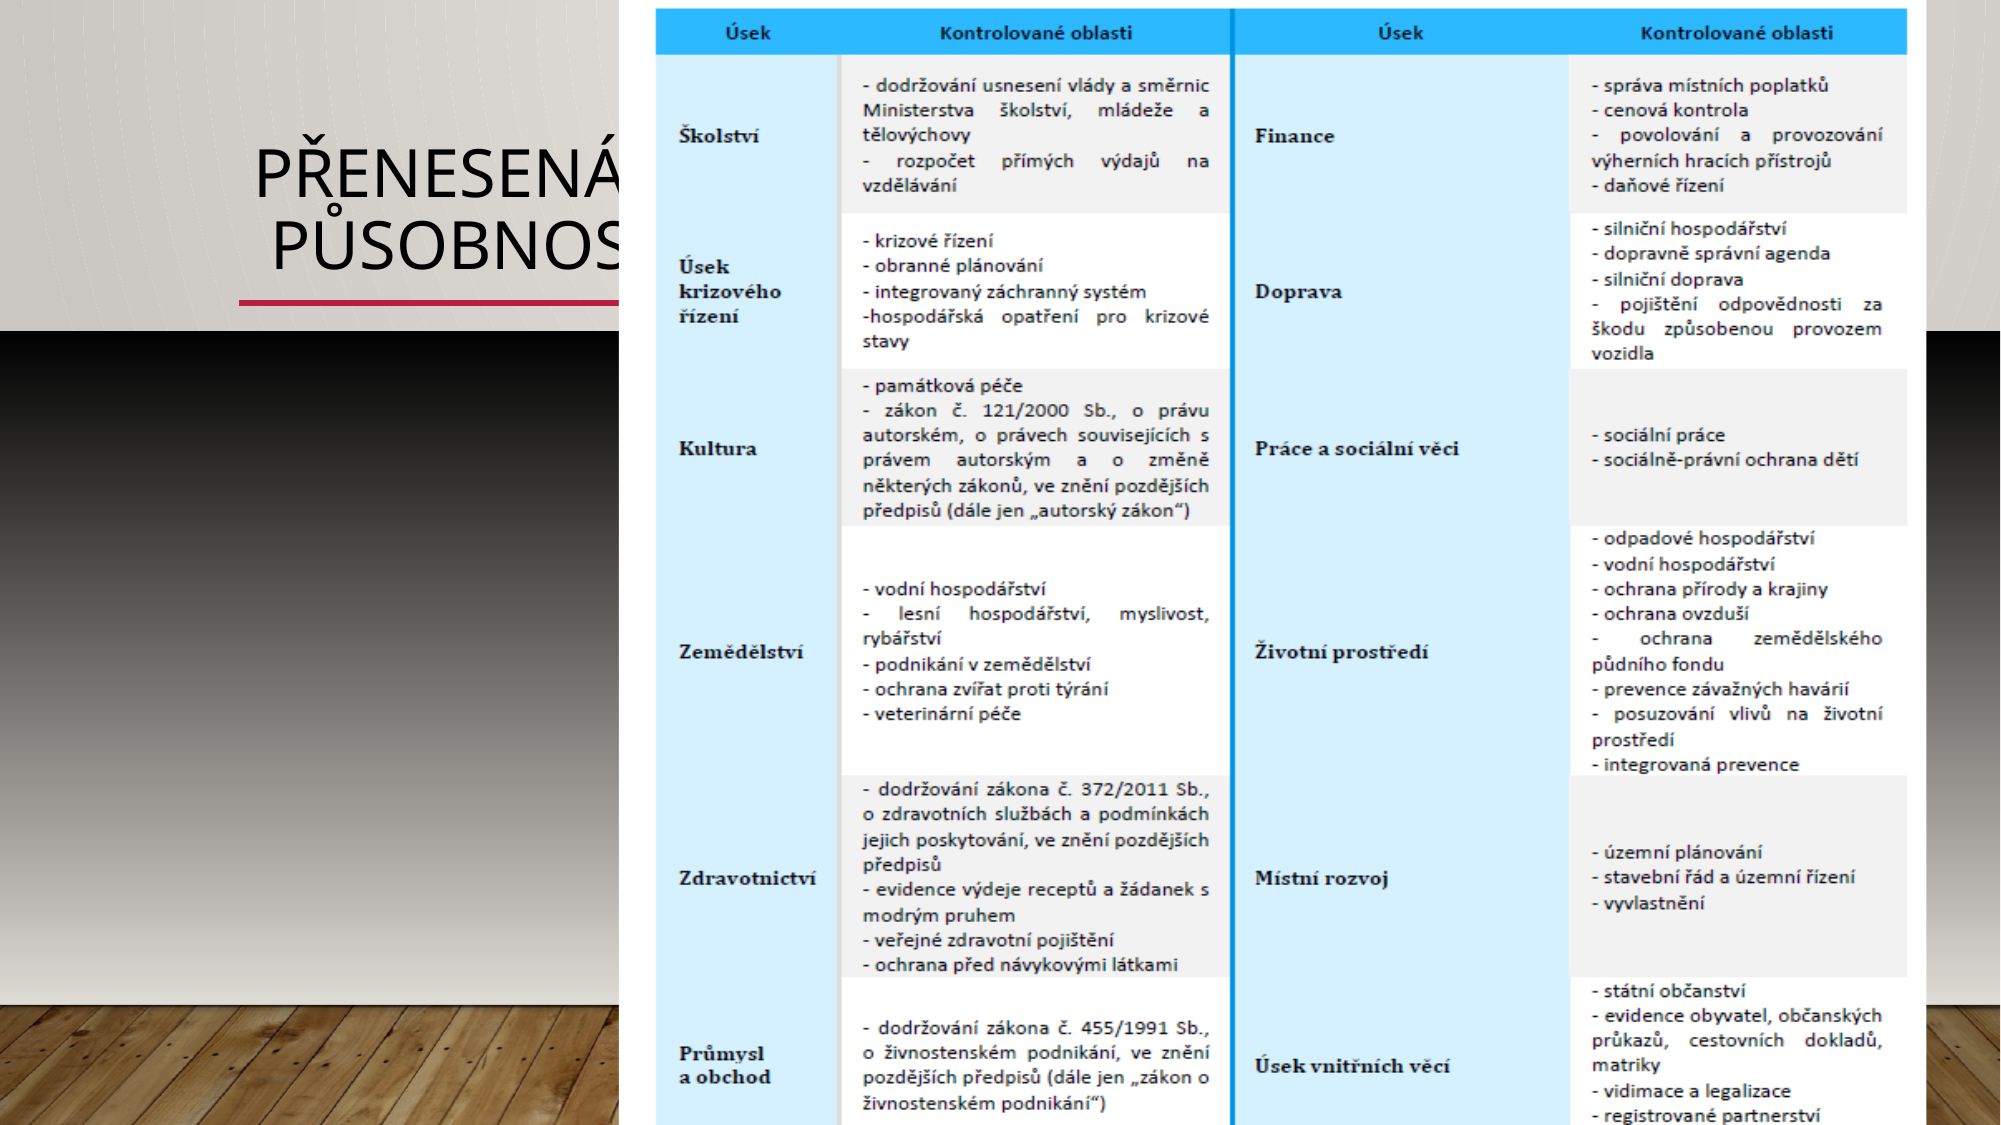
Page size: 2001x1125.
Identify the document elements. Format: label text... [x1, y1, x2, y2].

picture [618, 0, 1927, 1125]
title Přenesená působnost [238, 131, 618, 305]
